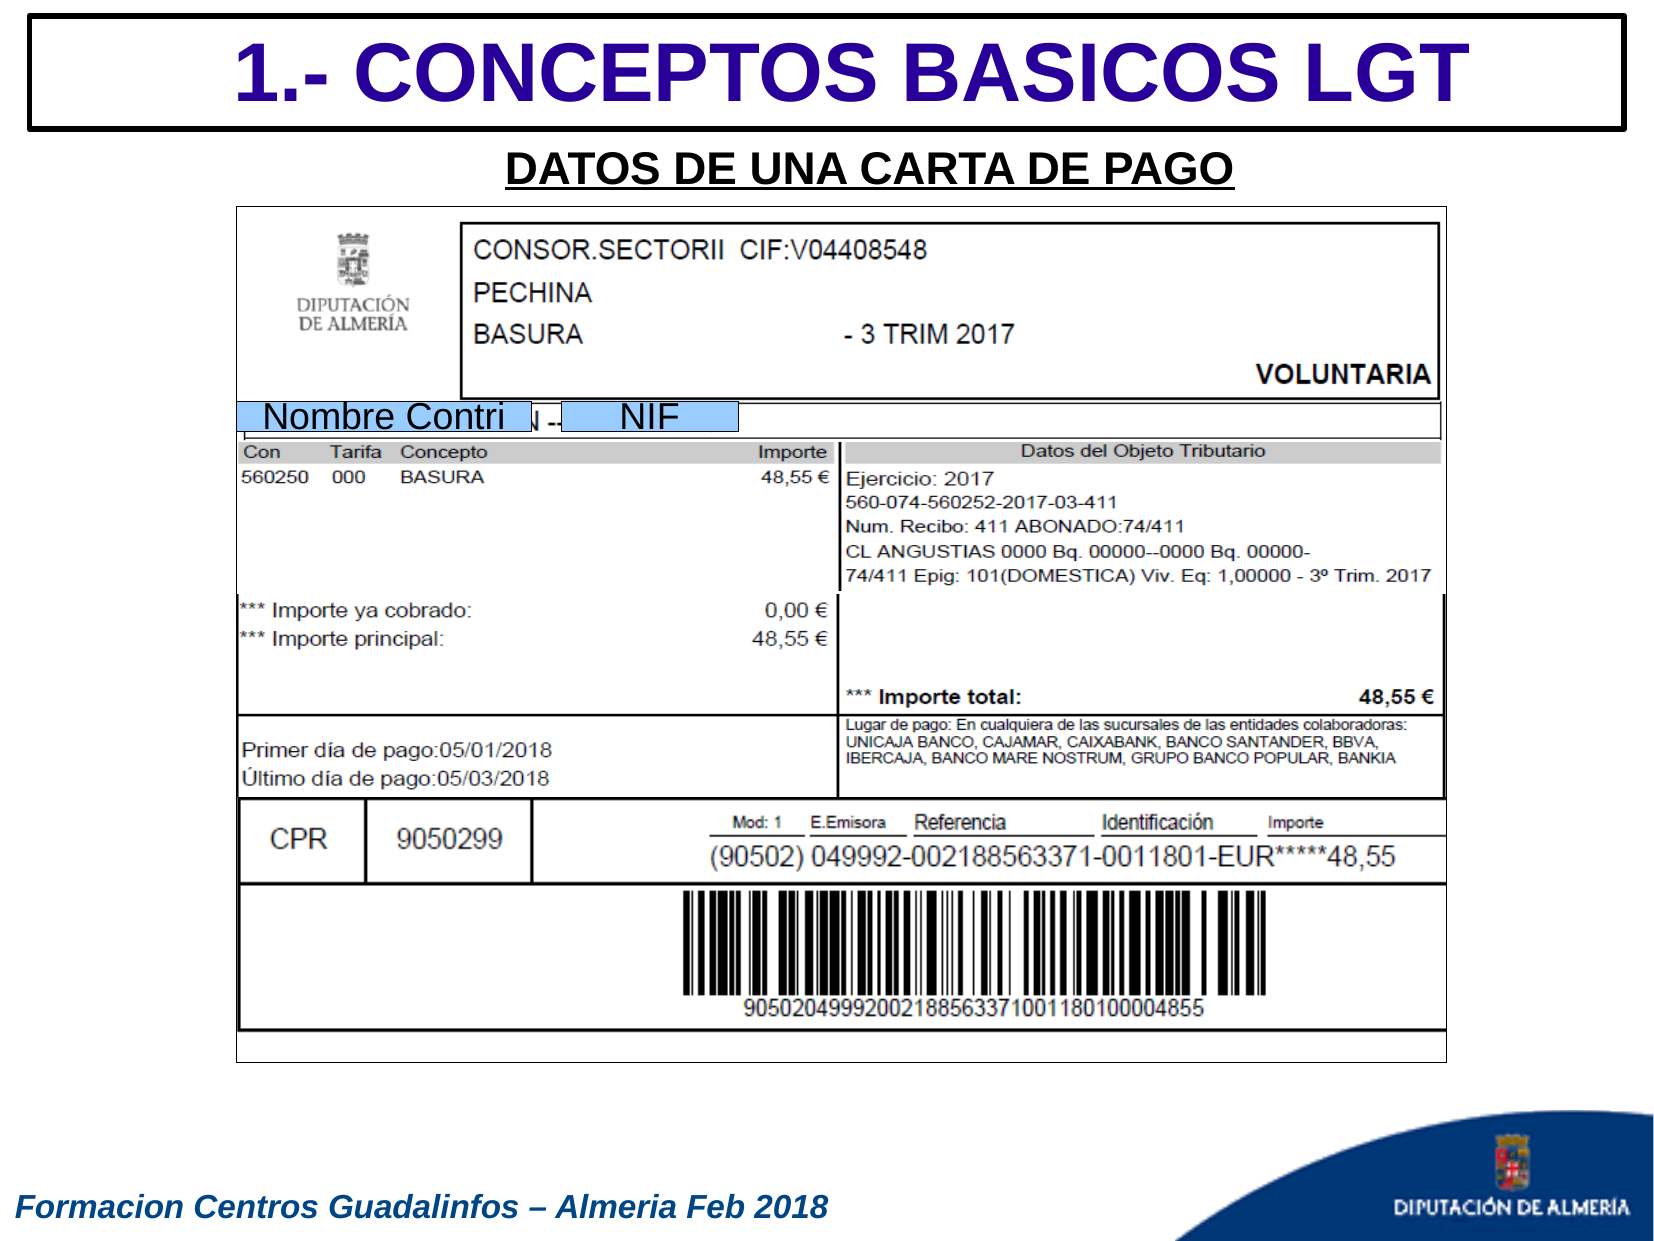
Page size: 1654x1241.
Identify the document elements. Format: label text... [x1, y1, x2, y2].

picture [237, 207, 1446, 591]
text_box NIF [561, 401, 739, 432]
text_box DATOS DE UNA CARTA DE PAGO [490, 135, 1258, 203]
text_box Formacion Centros Guadalinfos – Almeria Feb 2018 [0, 1181, 845, 1234]
text_box Nombre Contri [237, 401, 532, 432]
picture [237, 594, 1446, 1034]
picture [1175, 1110, 1654, 1241]
text_box 1.- CONCEPTOS BASICOS LGT [29, 15, 1625, 130]
